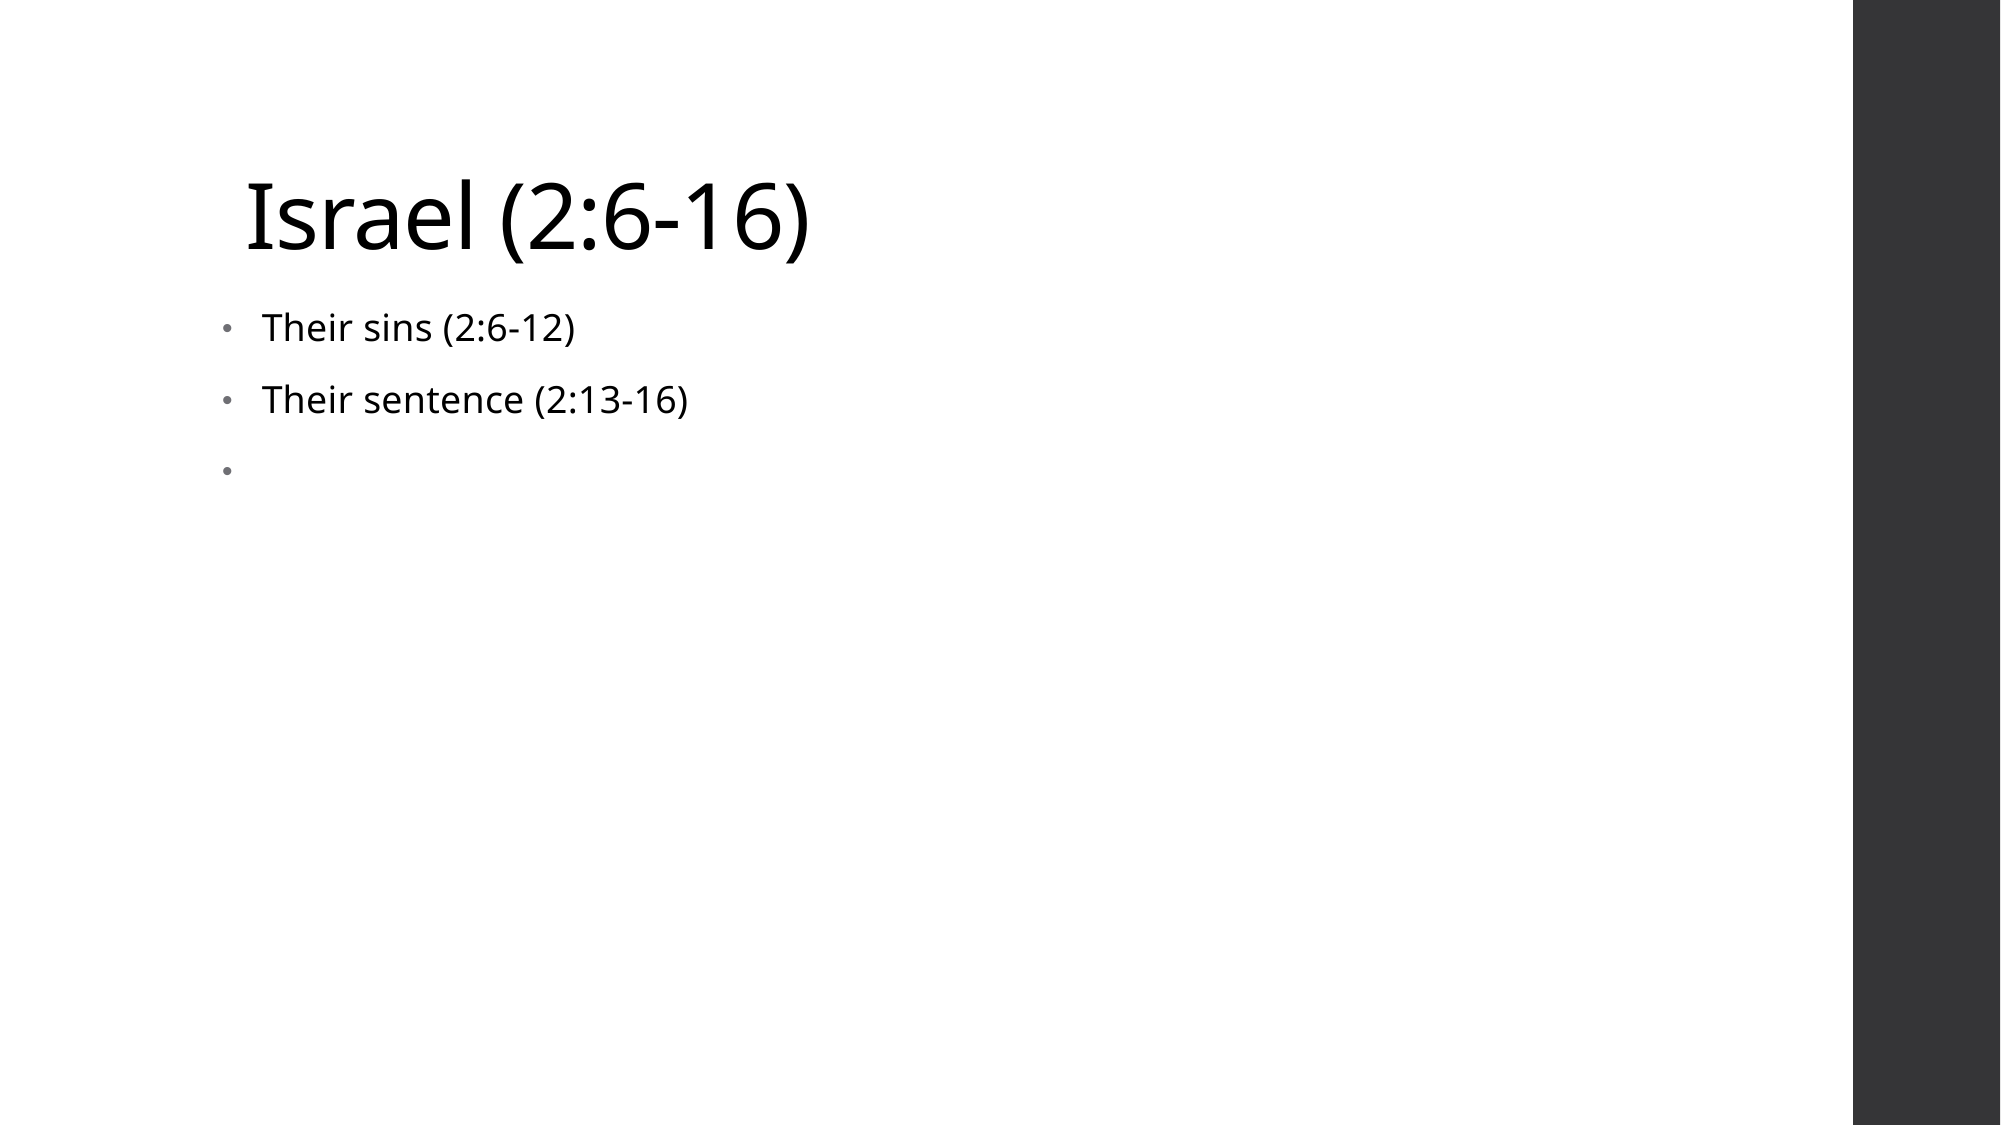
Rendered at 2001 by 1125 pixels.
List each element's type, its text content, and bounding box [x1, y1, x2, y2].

list Their sins (2:6-12) Their sentence (2:13-16) [206, 299, 1617, 1014]
title Israel (2:6-16) [206, 60, 1797, 278]
